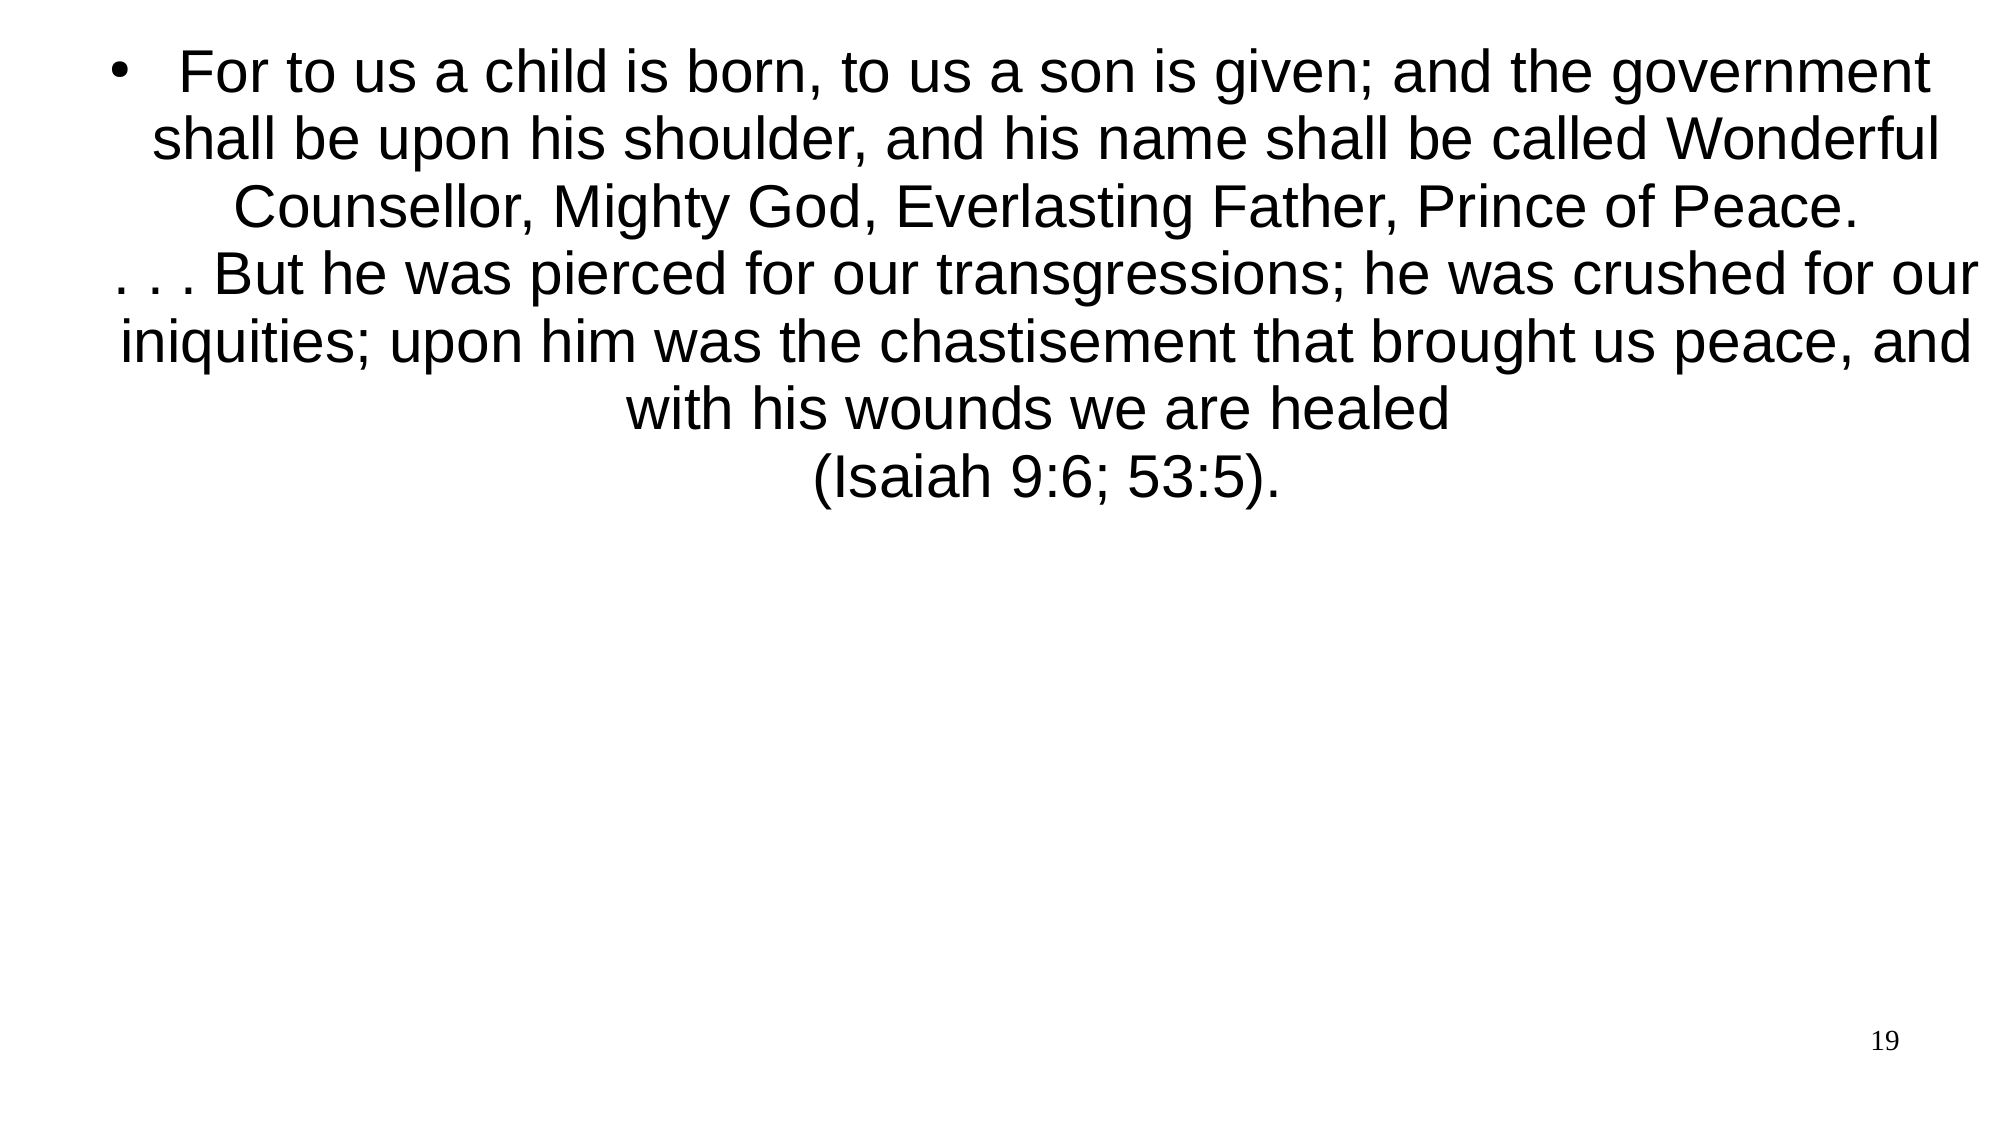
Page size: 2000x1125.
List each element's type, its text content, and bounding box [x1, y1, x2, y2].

list For to us a child is born, to us a son is given; and the government shall be upon his shoulder, and his name shall be called Wonderful Counsellor, Mighty God, Everlasting Father, Prince of Peace. . . . But he was pierced for our transgressions; he was crushed for our iniquities; upon him was the chastisement that brought us peace, and with his wounds we are healed (Isaiah 9:6; 53:5). [37, 37, 1988, 1088]
